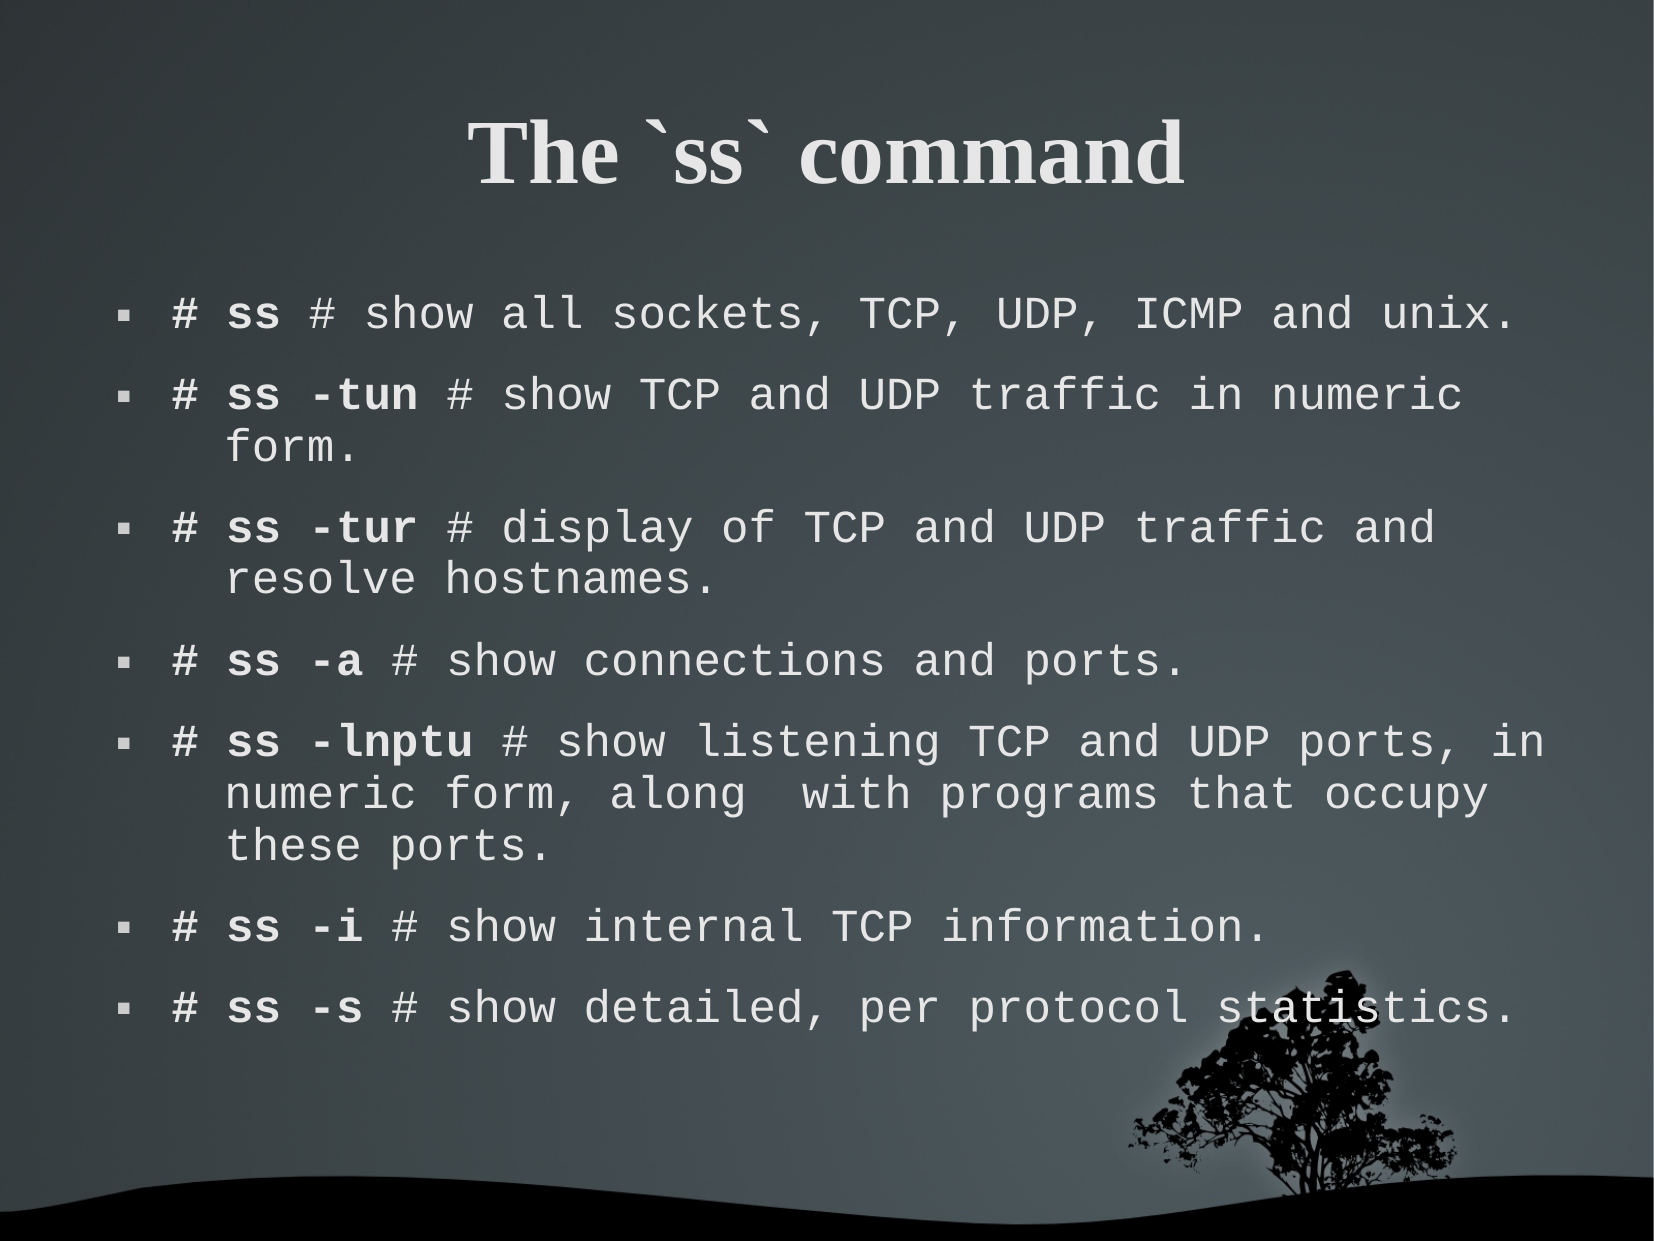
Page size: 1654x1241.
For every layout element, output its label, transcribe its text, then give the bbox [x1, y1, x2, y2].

title The `ss` command [82, 49, 1571, 257]
list # ss # show all sockets, TCP, UDP, ICMP and unix. # ss -tun # show TCP and UDP traffic in numeric form. # ss -tur # display of TCP and UDP traffic and resolve hostnames. # ss -a # show connections and ports. # ss -lnptu # show listening TCP and UDP ports, in numeric form, along with programs that occupy these ports. # ss -i # show internal TCP information. # ss -s # show detailed, per protocol statistics. [82, 290, 1571, 1170]
picture [0, 0, 1654, 1241]
